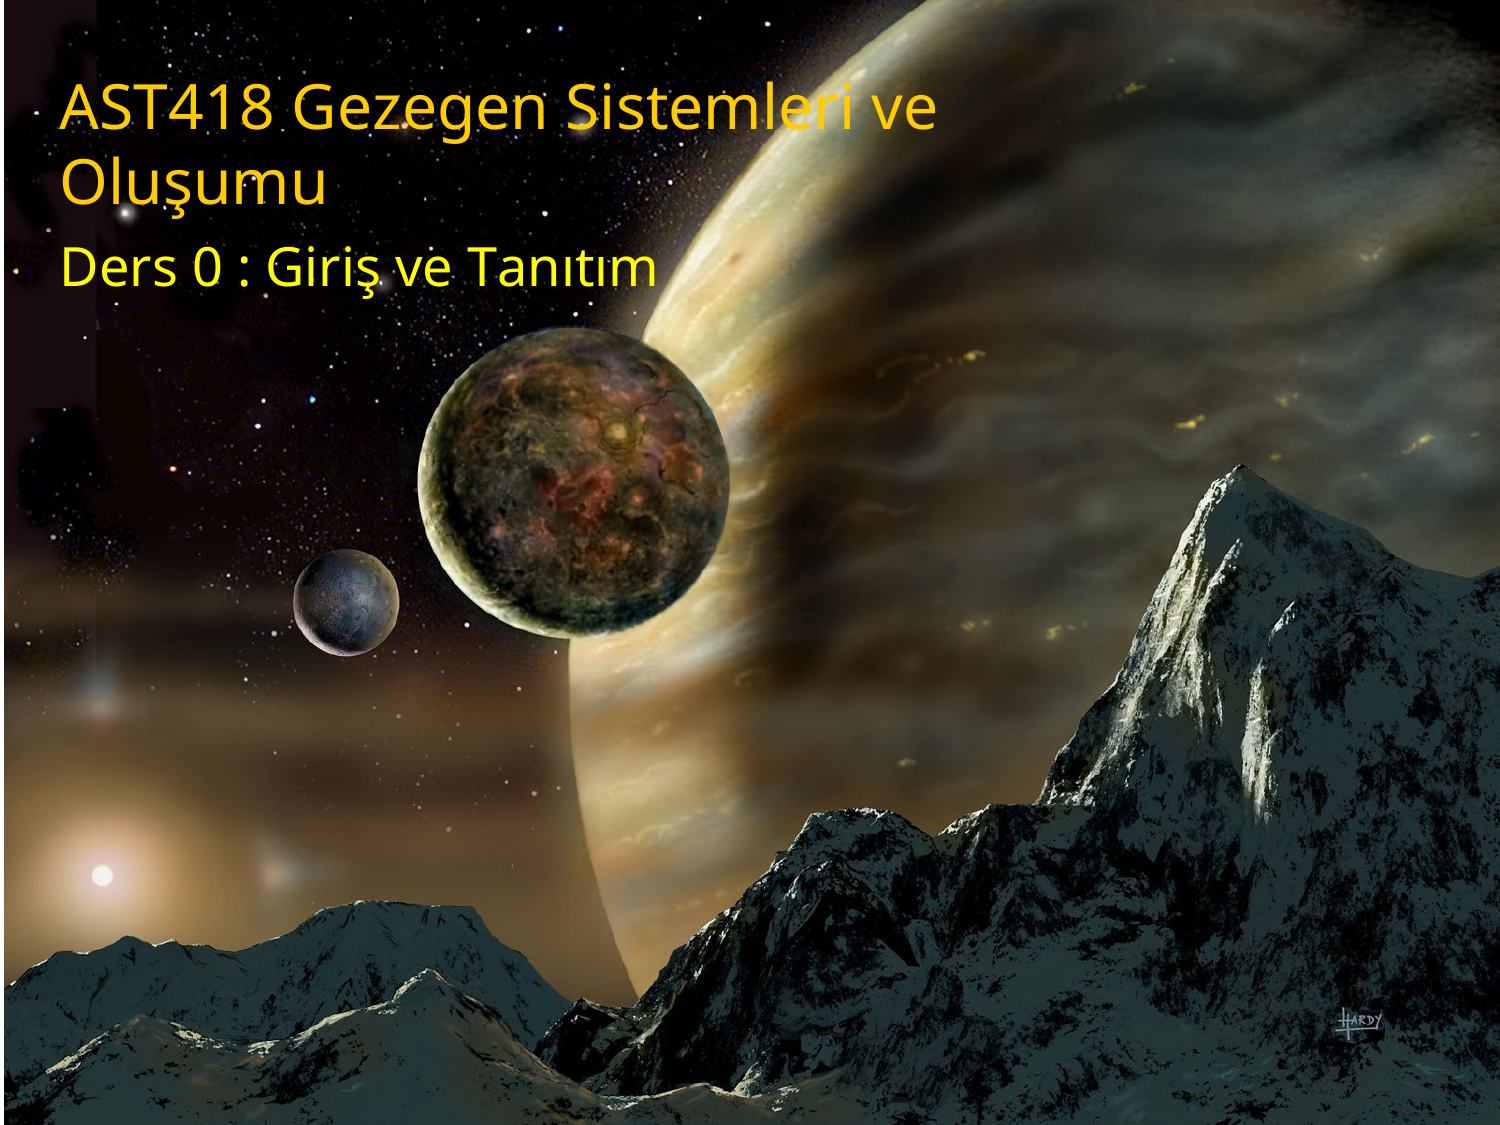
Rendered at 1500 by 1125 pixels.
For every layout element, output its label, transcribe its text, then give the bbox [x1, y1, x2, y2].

subtitle Ders 0 : Giriş ve Tanıtım [45, 224, 774, 333]
picture [4, 0, 1500, 1125]
title AST418 Gezegen Sistemleri ve Oluşumu [45, 29, 966, 255]
